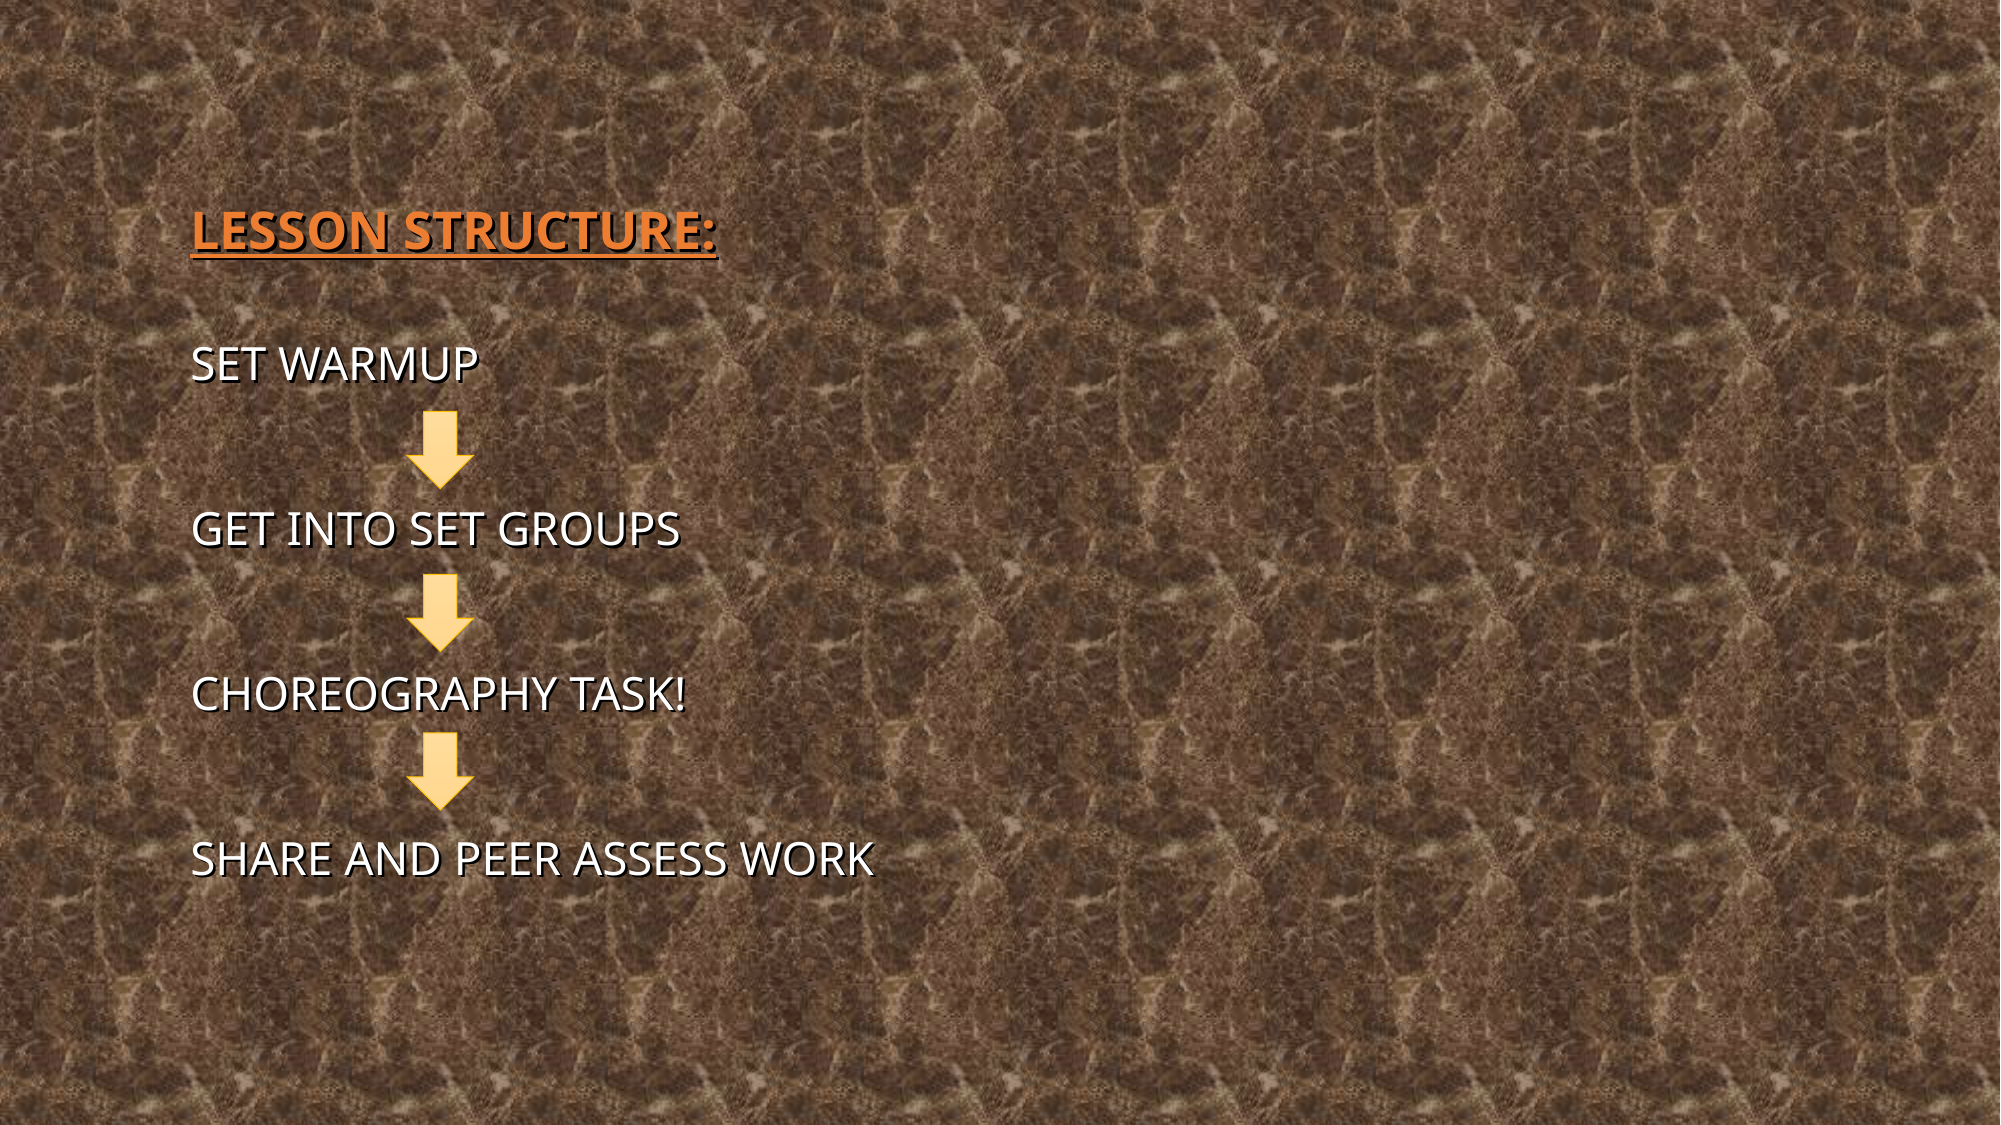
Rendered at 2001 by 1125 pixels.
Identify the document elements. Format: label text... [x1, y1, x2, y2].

text_box [407, 411, 474, 489]
text_box [407, 574, 474, 652]
text_box [407, 732, 474, 811]
title LESSON STRUCTURE: SET WARMUP GET INTO SET GROUPS CHOREOGRAPHY TASK! Share and peer assess work [175, 156, 1801, 926]
